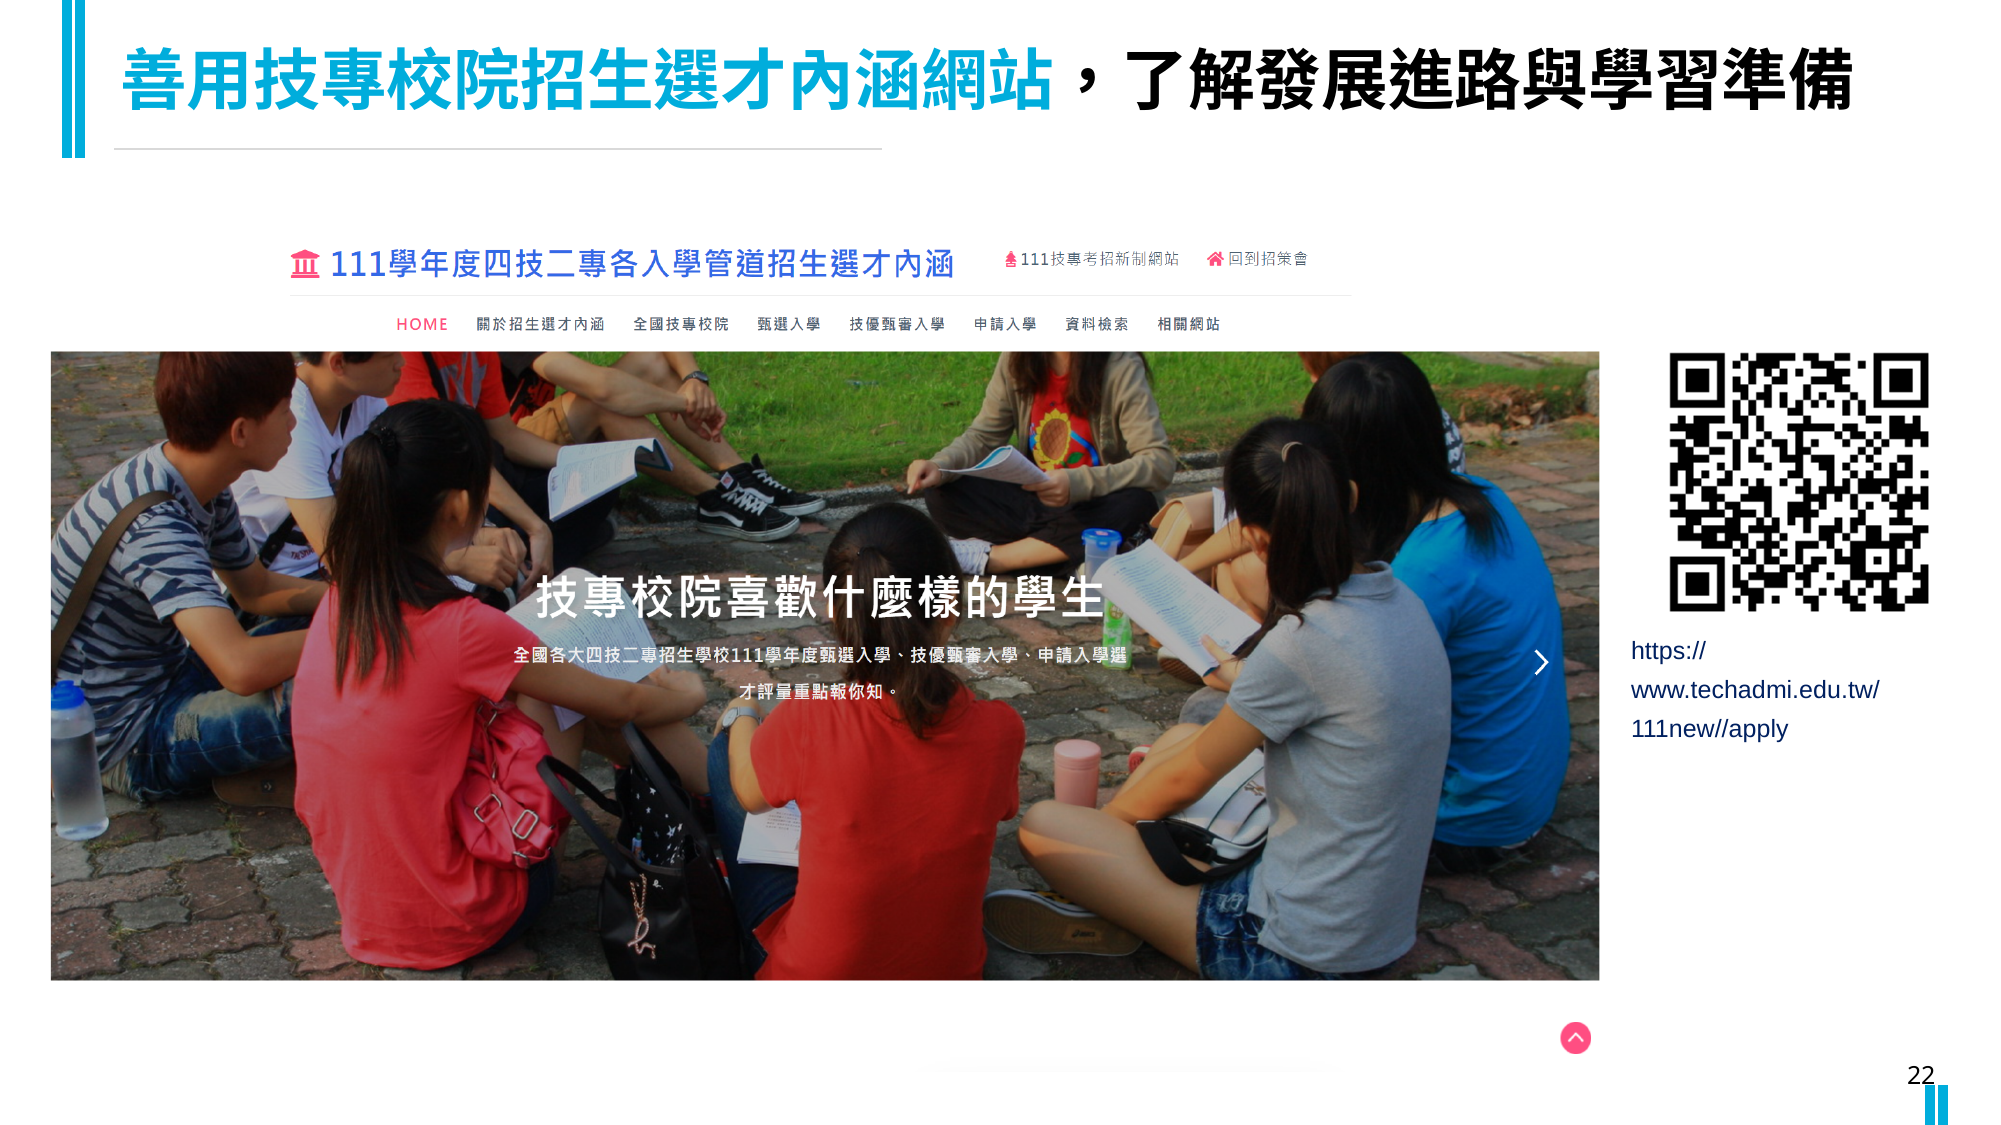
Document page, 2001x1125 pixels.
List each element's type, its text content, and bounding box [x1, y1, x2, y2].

text_box https://www.techadmi.edu.tw/111new//apply [1616, 618, 1977, 712]
list 善用技專校院招生選才內涵網站，了解發展進路與學習準備 [105, 30, 1879, 207]
picture [50, 228, 1600, 1072]
picture [1639, 322, 1960, 618]
text_box 22 [1892, 1043, 1955, 1094]
